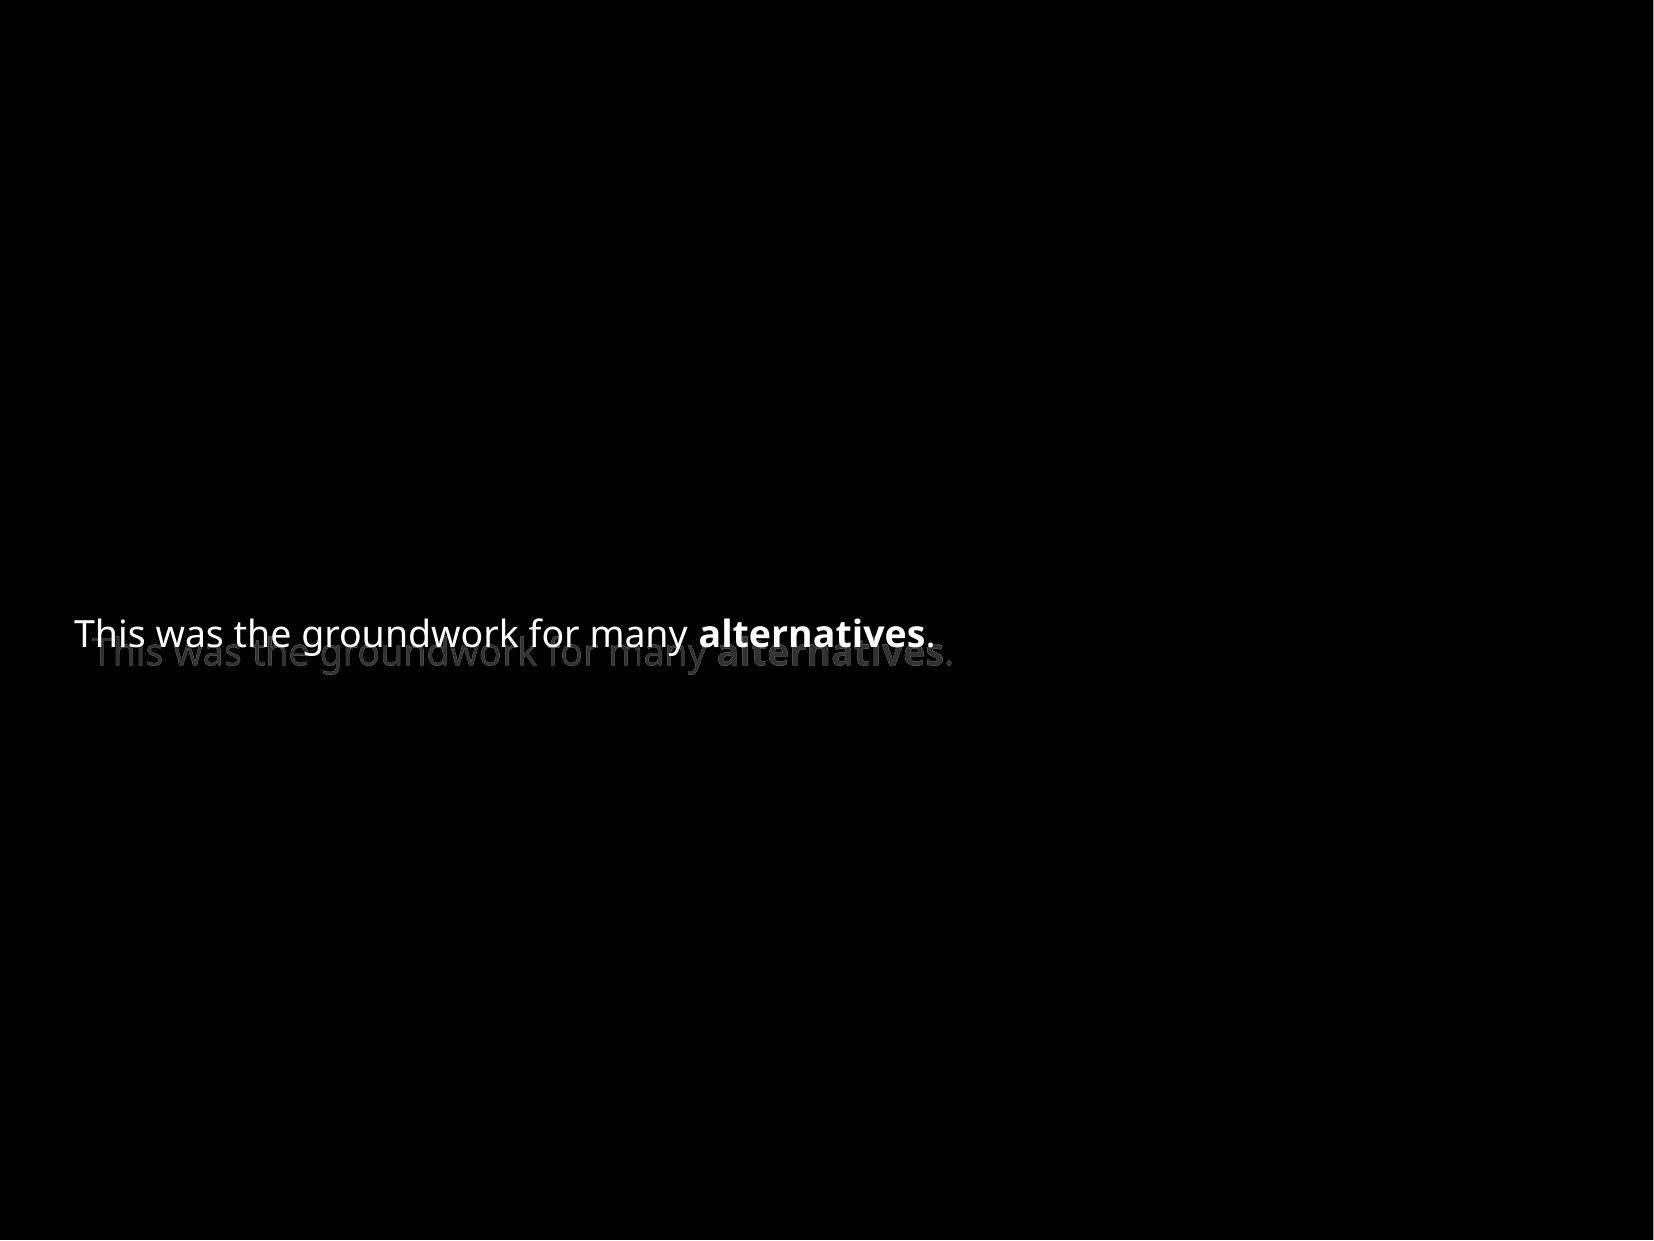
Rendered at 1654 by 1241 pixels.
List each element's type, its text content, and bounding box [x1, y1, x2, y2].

text_box This was the groundwork for many alternatives. [59, 600, 986, 673]
